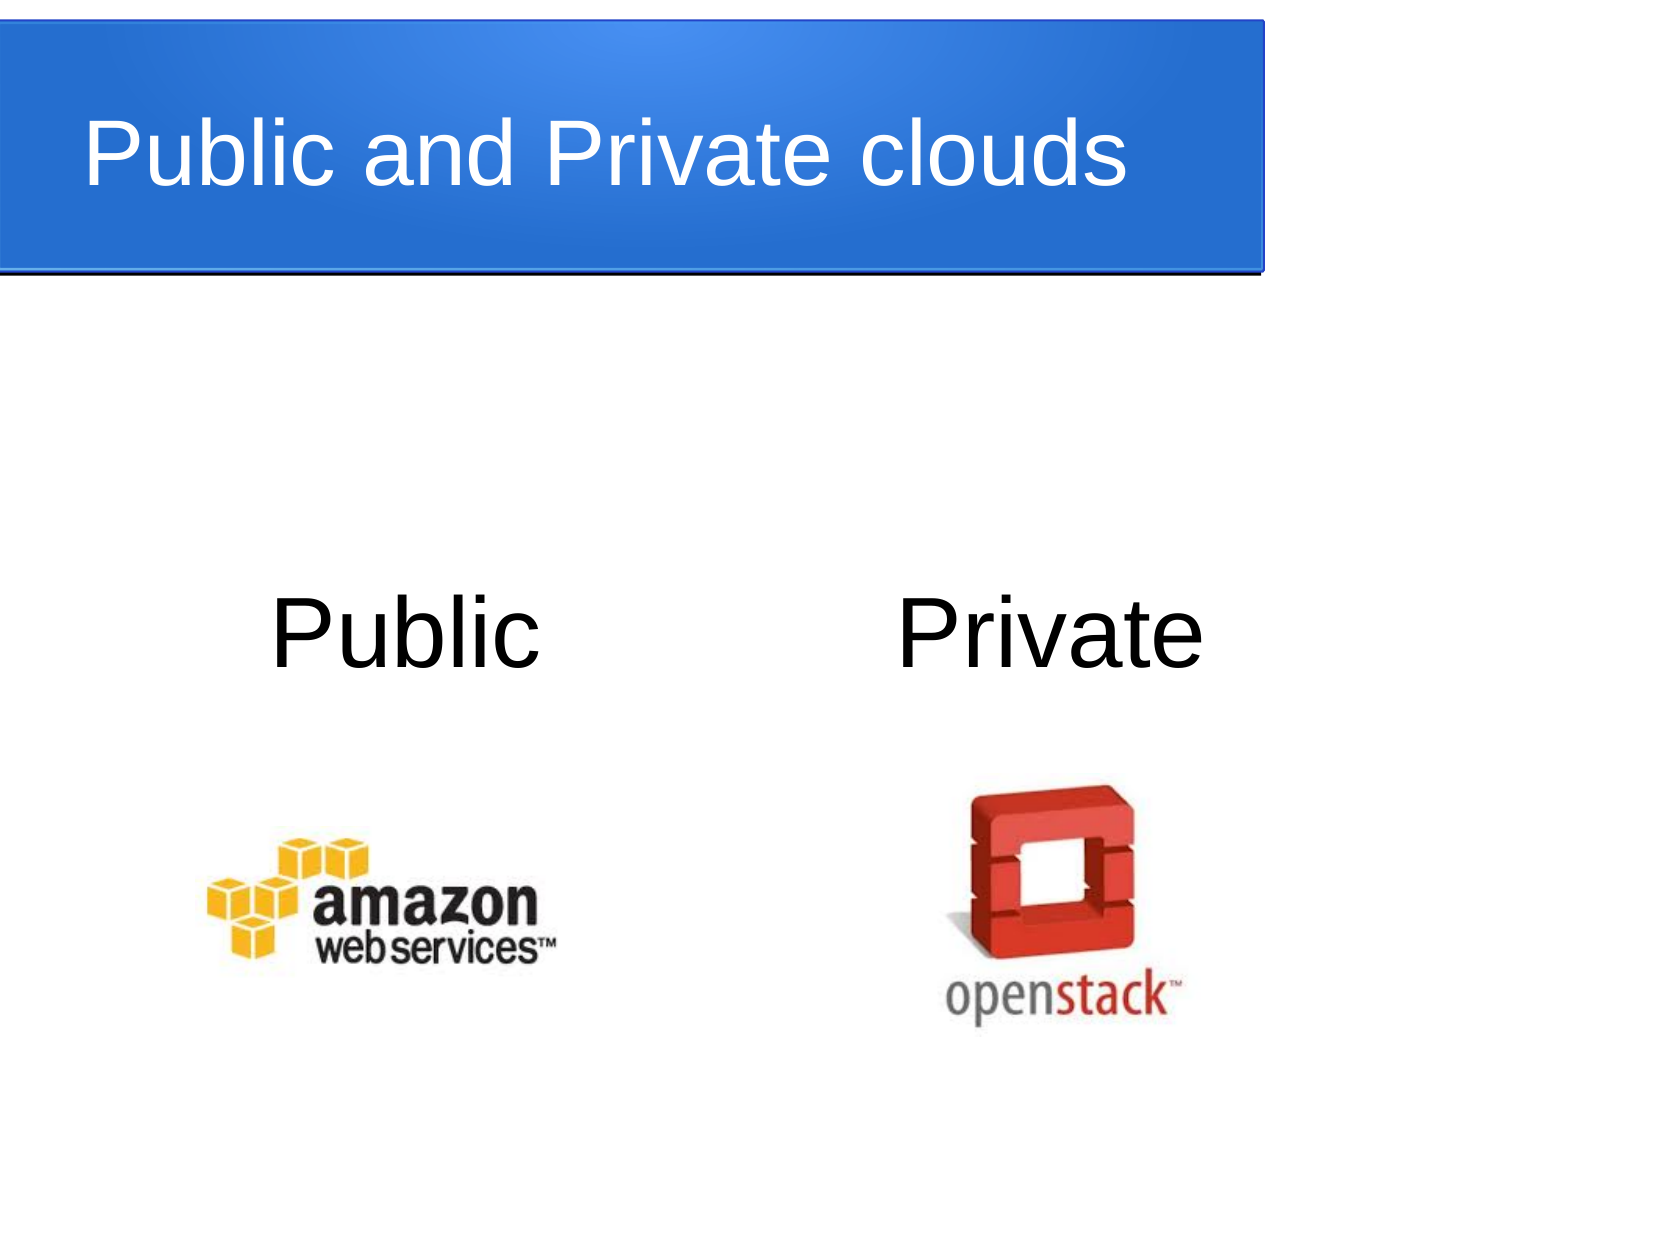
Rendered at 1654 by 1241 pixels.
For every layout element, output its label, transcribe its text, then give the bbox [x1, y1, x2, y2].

picture [825, 773, 1293, 1037]
text_box Public [255, 570, 557, 697]
title Public and Private clouds [82, 49, 1250, 257]
text_box Private [880, 570, 1222, 697]
picture [195, 826, 570, 978]
